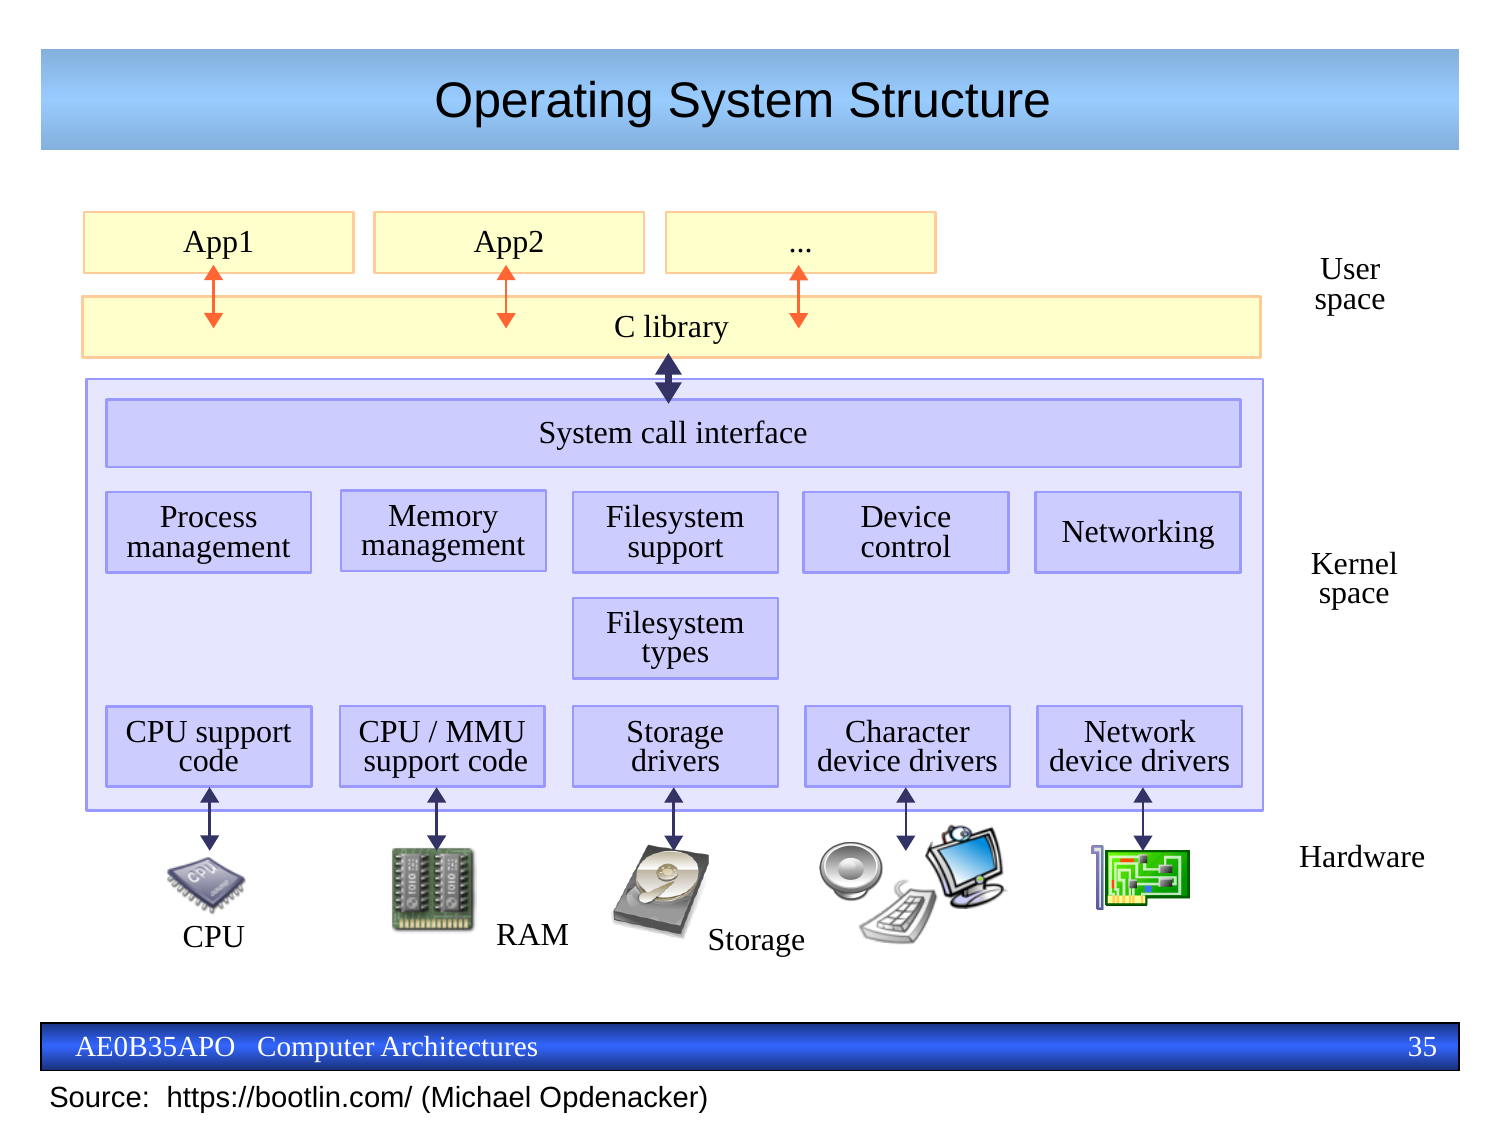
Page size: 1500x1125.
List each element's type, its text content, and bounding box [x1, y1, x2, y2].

text_box Source: https://bootlin.com/ (Michael Opdenacker) [34, 1073, 1413, 1125]
title Operating System Structure [41, 49, 1459, 150]
chart [73, 207, 1465, 1000]
